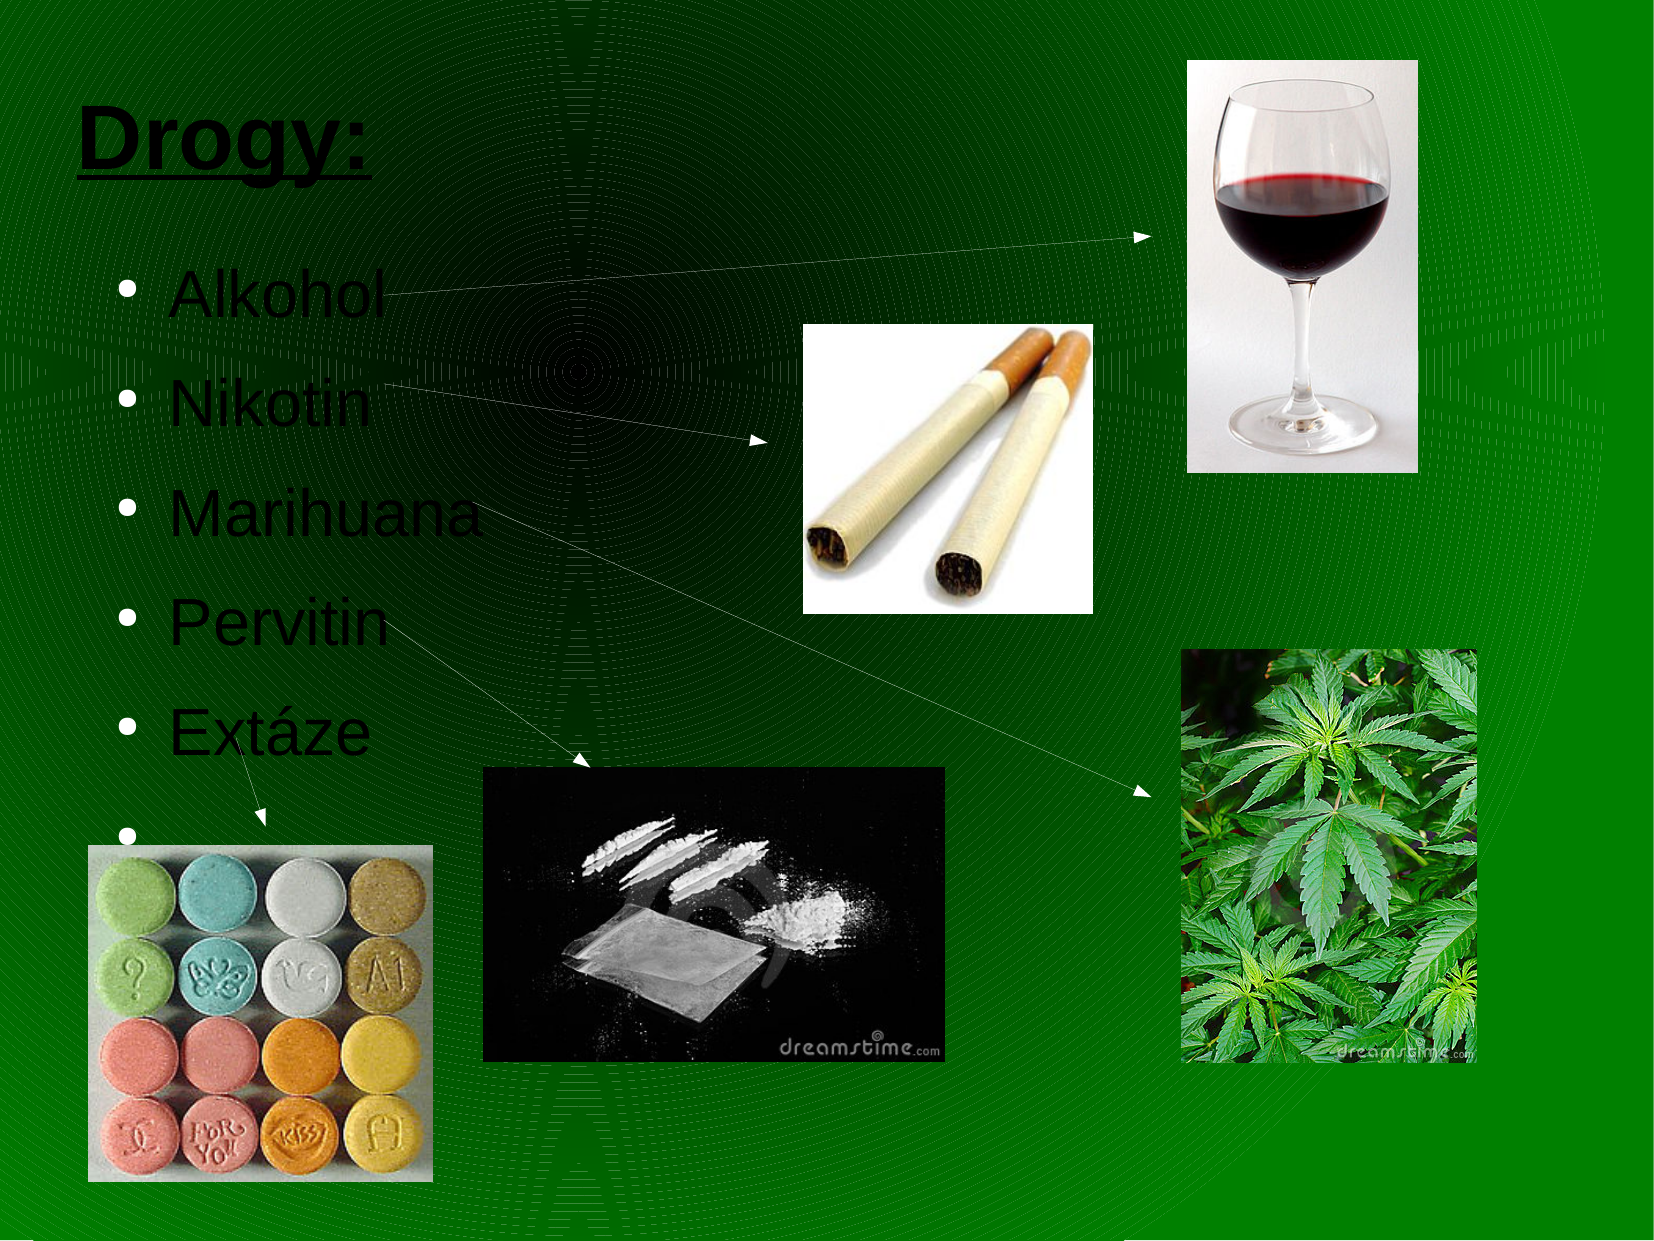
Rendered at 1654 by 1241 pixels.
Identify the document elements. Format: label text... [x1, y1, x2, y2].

picture [1187, 60, 1418, 473]
picture [1181, 649, 1477, 1063]
picture [483, 767, 945, 1062]
picture [803, 324, 1093, 614]
picture [88, 845, 433, 1182]
list Alkohol Nikotin Marihuana Pervitin Extáze [80, 250, 1569, 1069]
title Drogy: [76, 29, 1565, 237]
